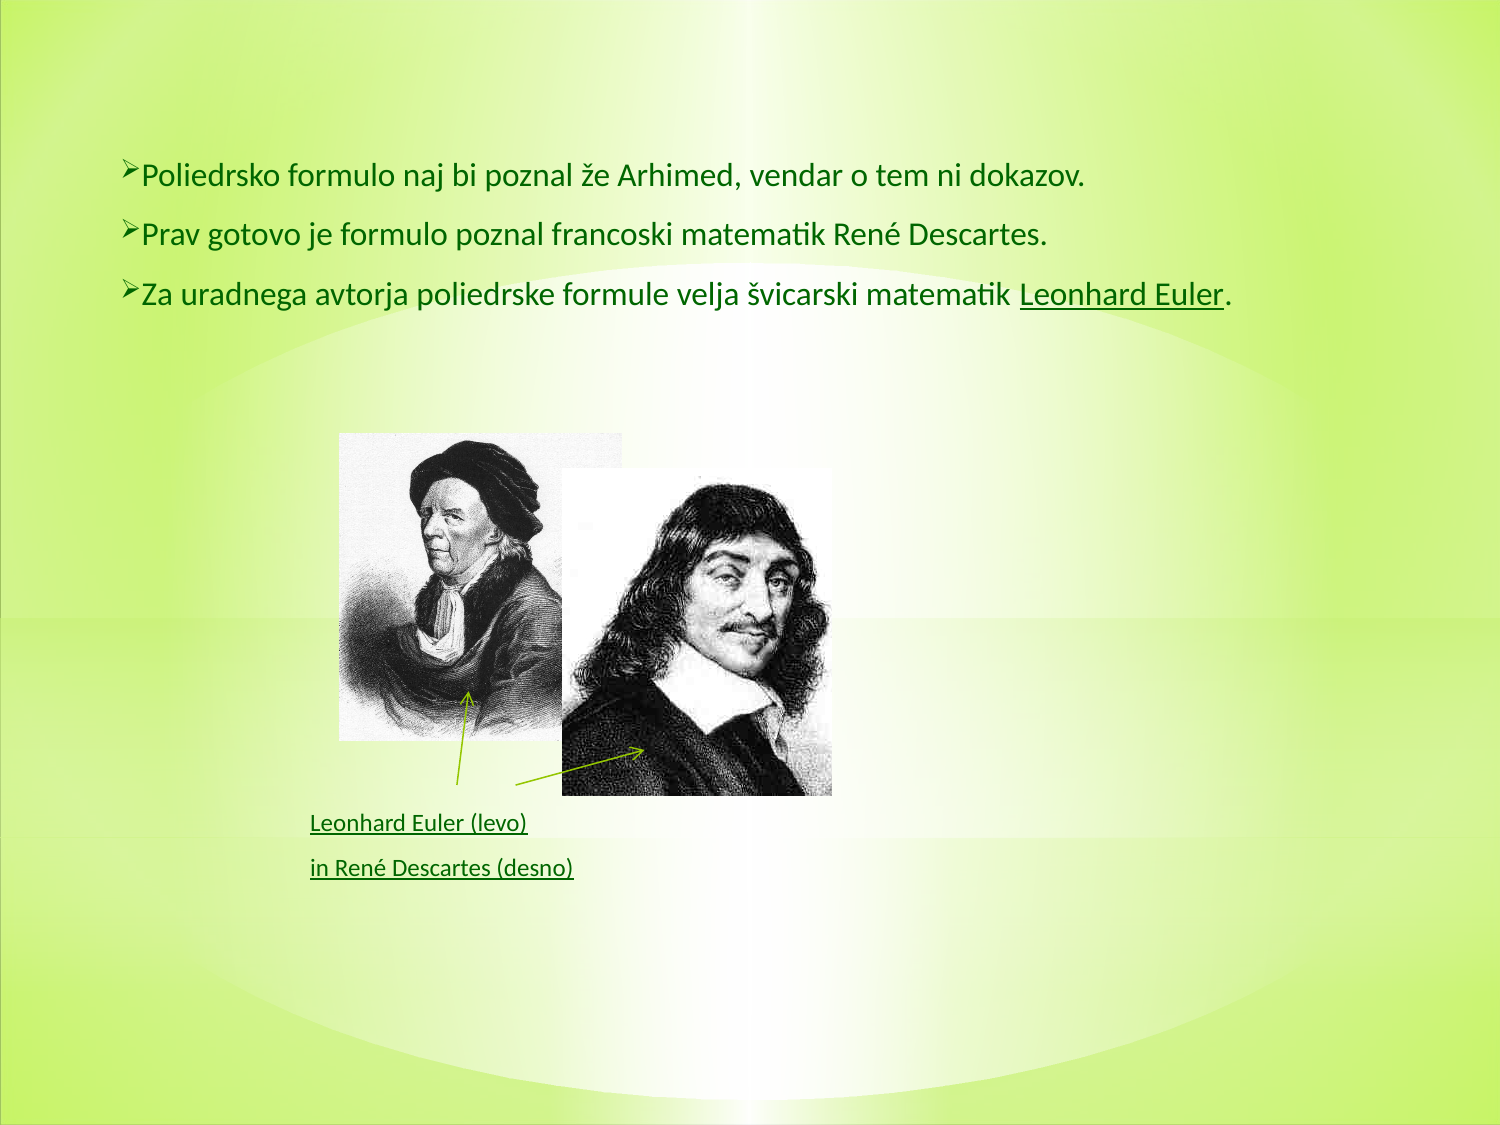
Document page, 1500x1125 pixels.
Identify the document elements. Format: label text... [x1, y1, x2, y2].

list Poliedrsko formulo naj bi poznal že Arhimed, vendar o tem ni dokazov. Prav gotovo je formulo poznal francoski matematik René Descartes. Za uradnega avtorja poliedrske formule velja švicarski matematik Leonhard Euler. Leonhard Euler (levo) in René Descartes (desno) [105, 125, 1415, 889]
picture [339, 433, 832, 796]
